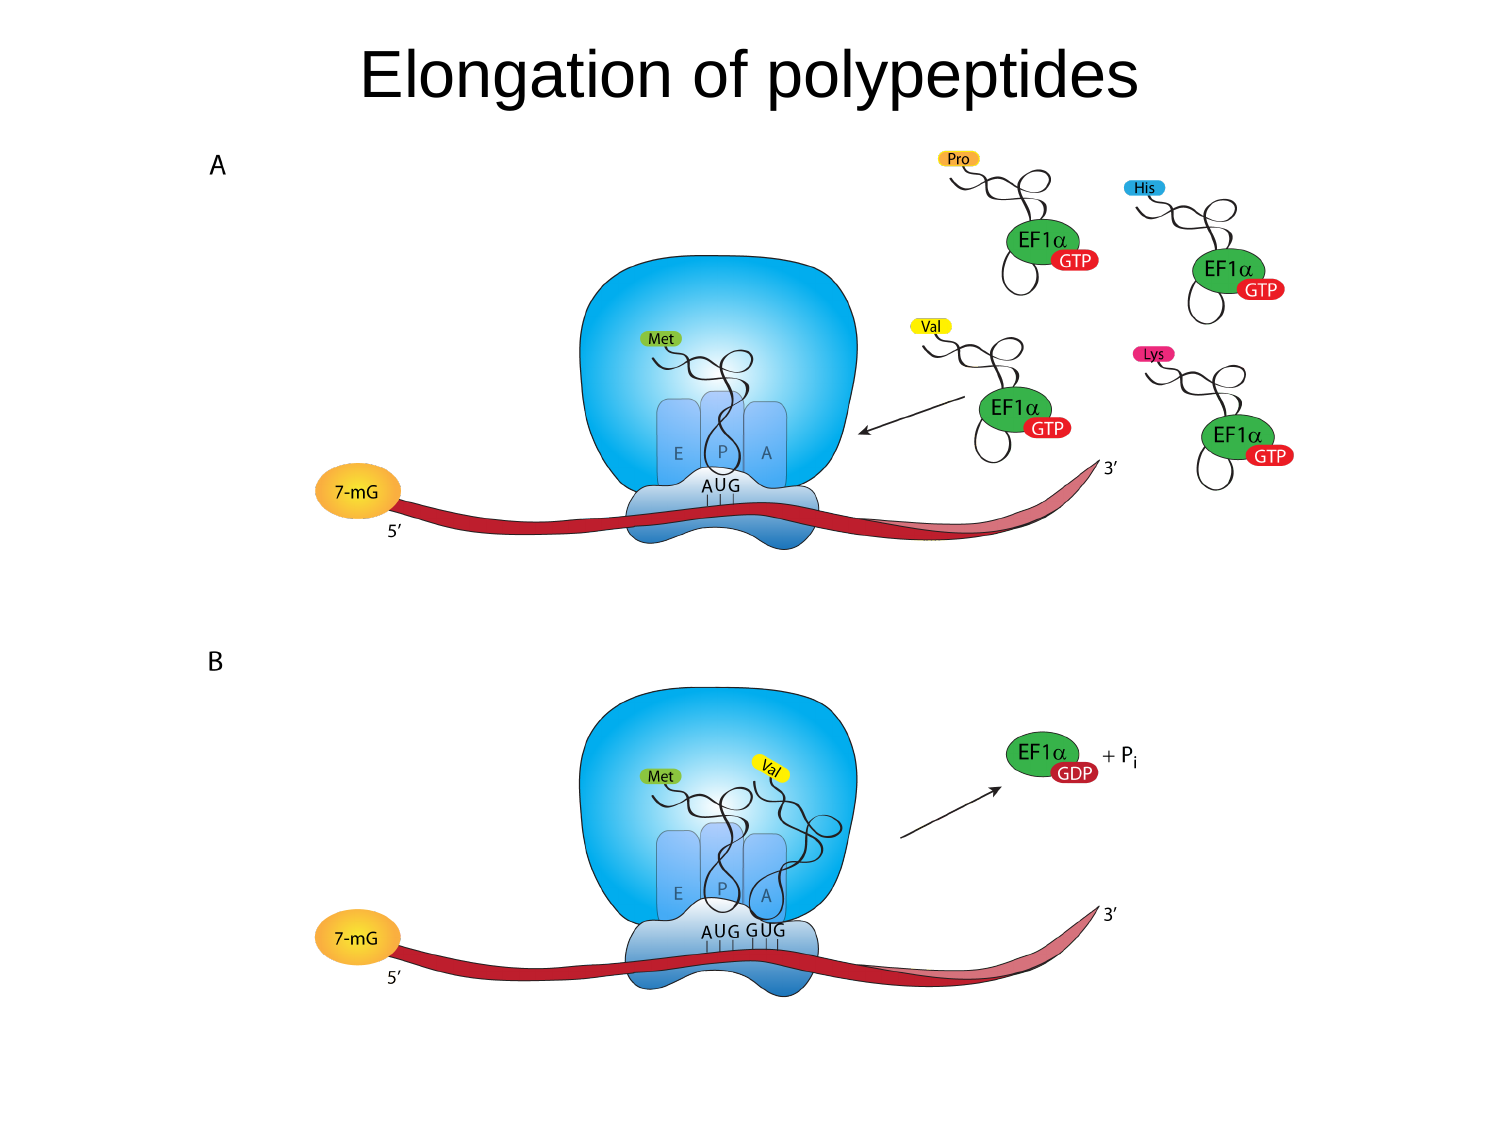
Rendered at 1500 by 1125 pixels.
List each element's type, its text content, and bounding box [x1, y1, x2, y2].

title Elongation of polypeptides [75, 23, 1426, 119]
picture [206, 149, 1294, 1005]
